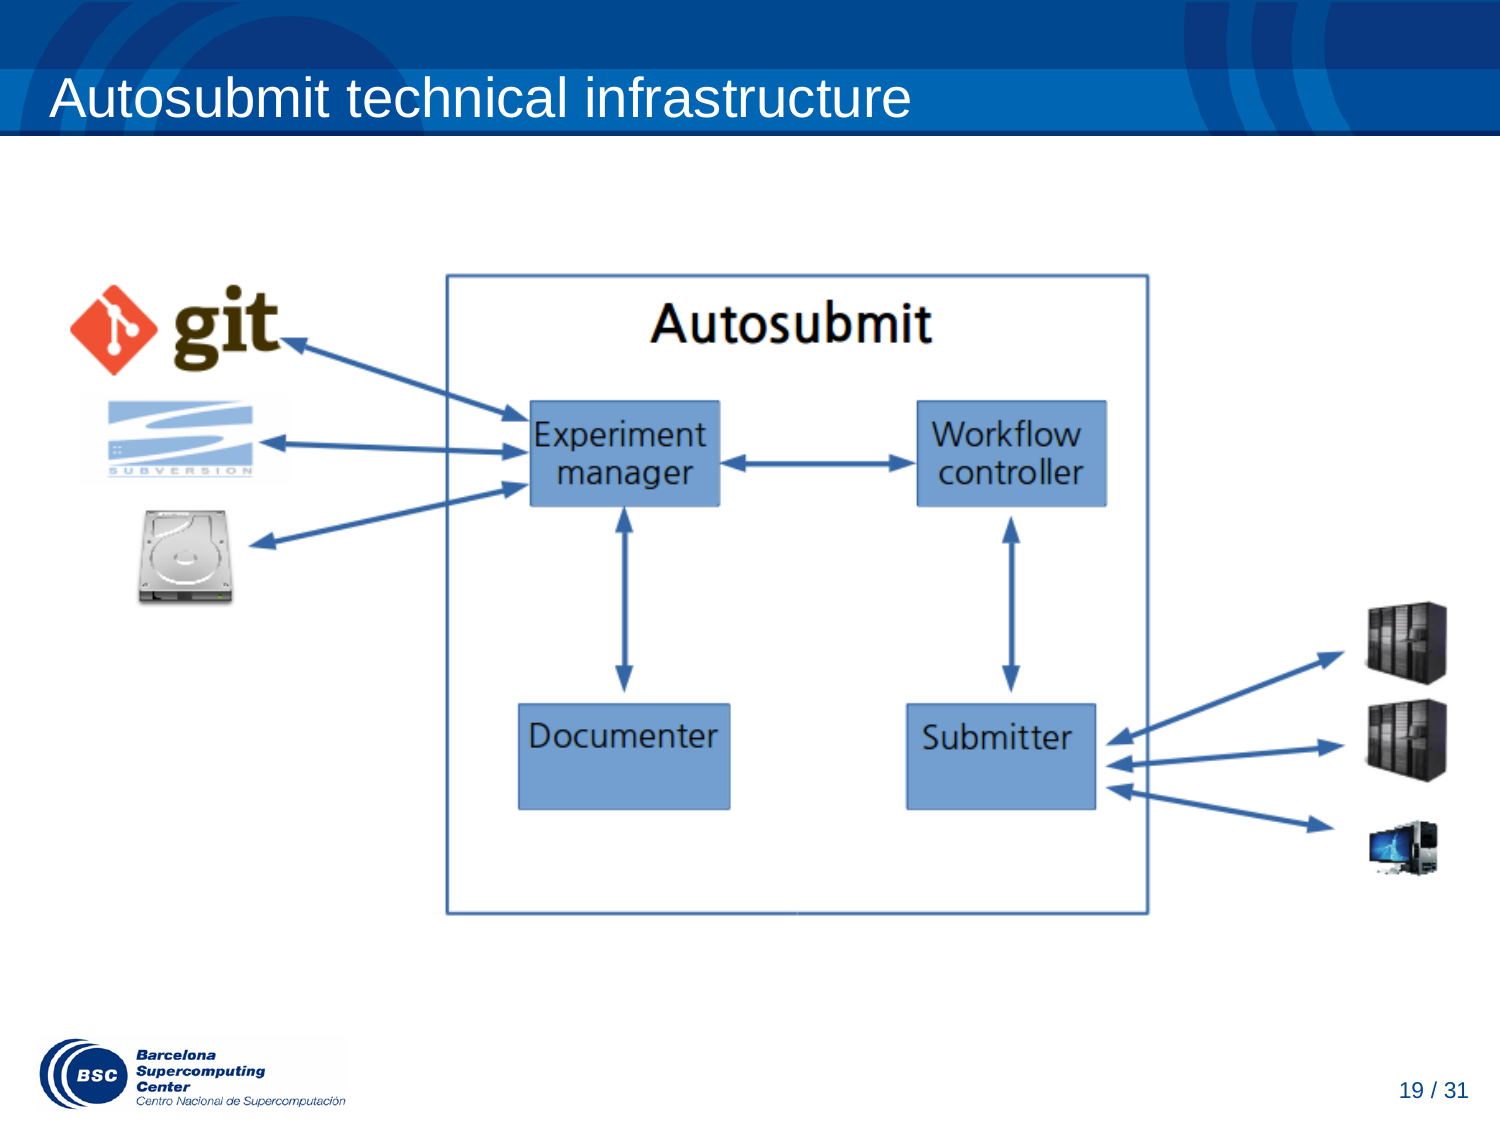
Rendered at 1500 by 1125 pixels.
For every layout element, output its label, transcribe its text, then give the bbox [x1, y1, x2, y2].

picture [0, 0, 1500, 136]
text_box Autosubmit technical infrastructure [17, 65, 924, 130]
picture [37, 1035, 347, 1111]
picture [64, 226, 1495, 929]
text_box <number> / 31 [1364, 1042, 1484, 1111]
